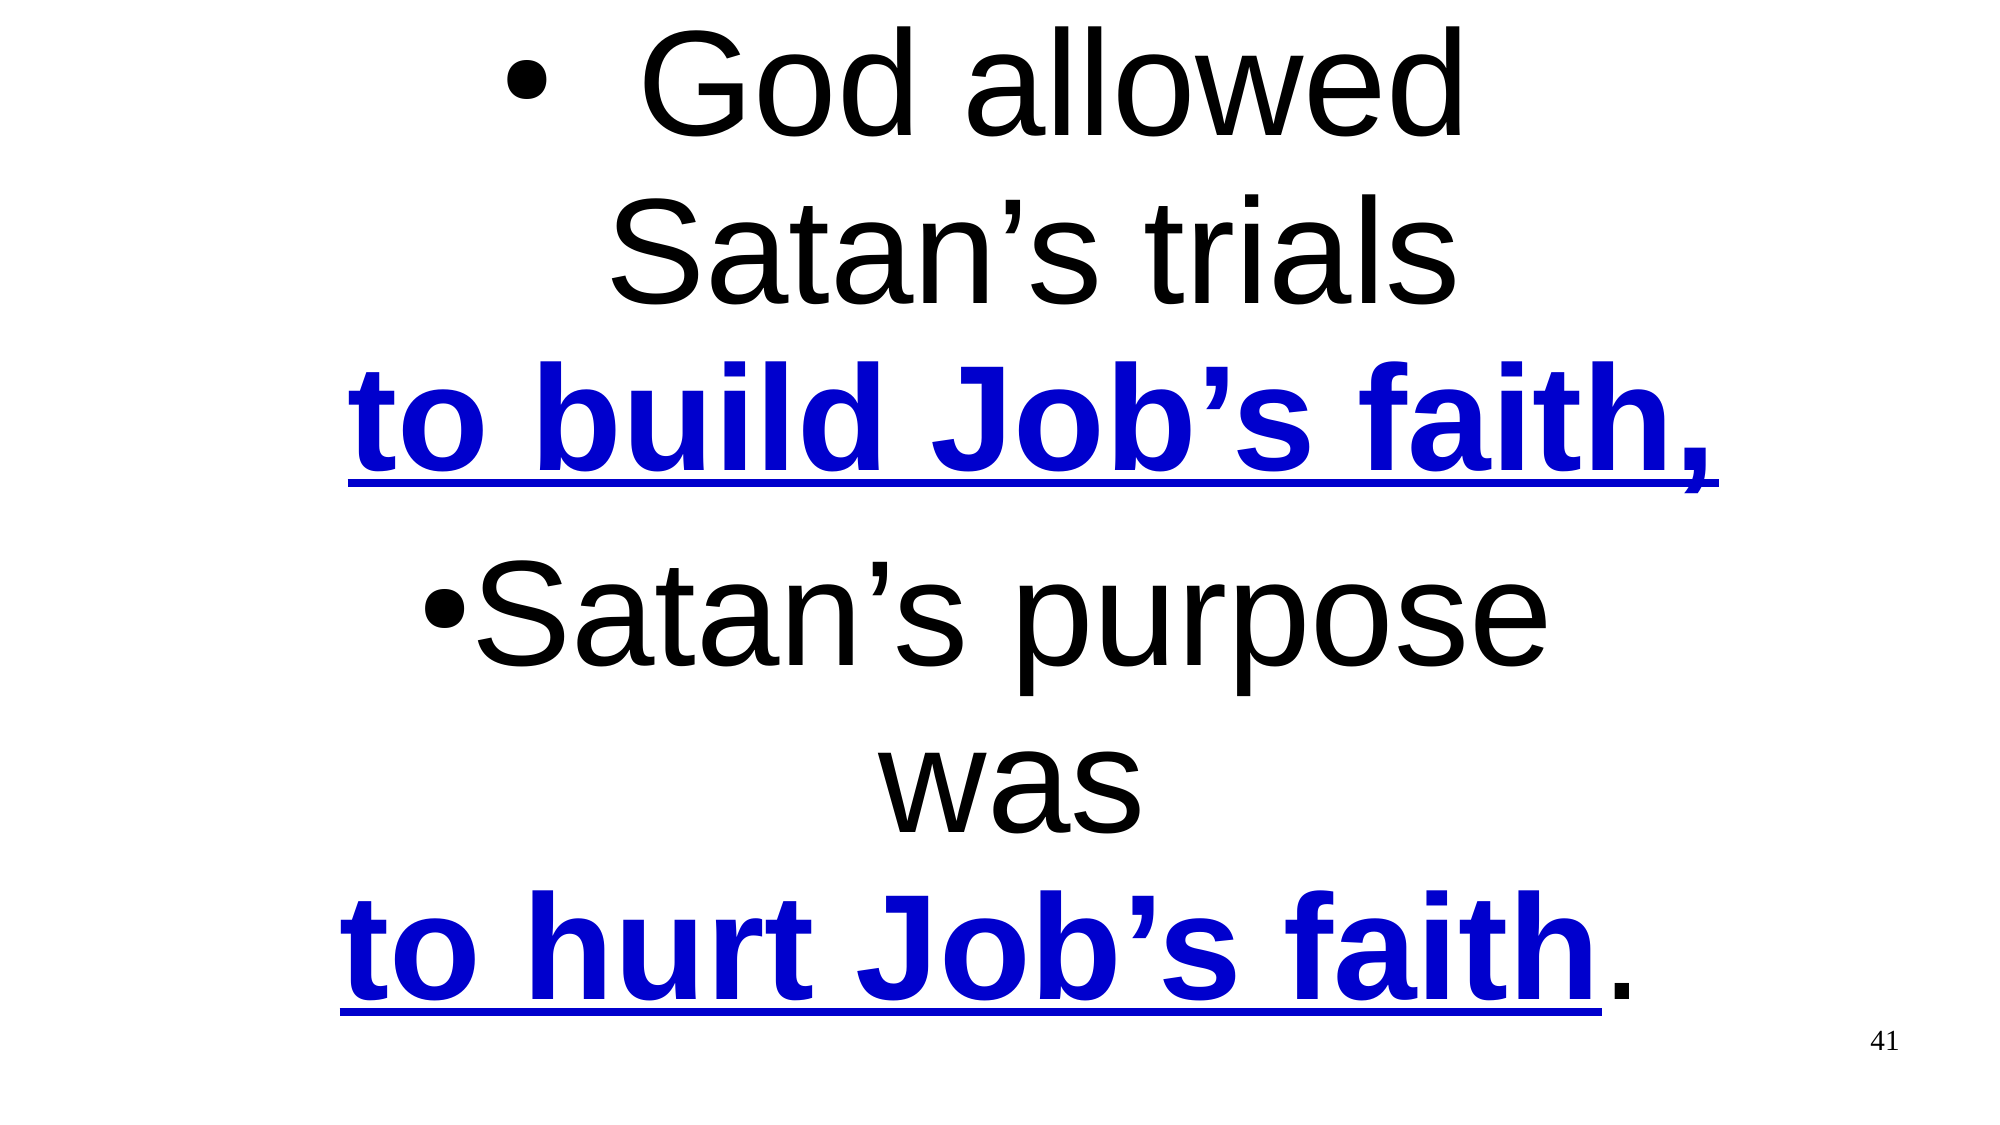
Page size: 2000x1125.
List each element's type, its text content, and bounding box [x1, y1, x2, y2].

list God allowed Satan’s trials to build Job’s faith, Satan’s purpose was to hurt Job’s faith. [0, 0, 1996, 1123]
